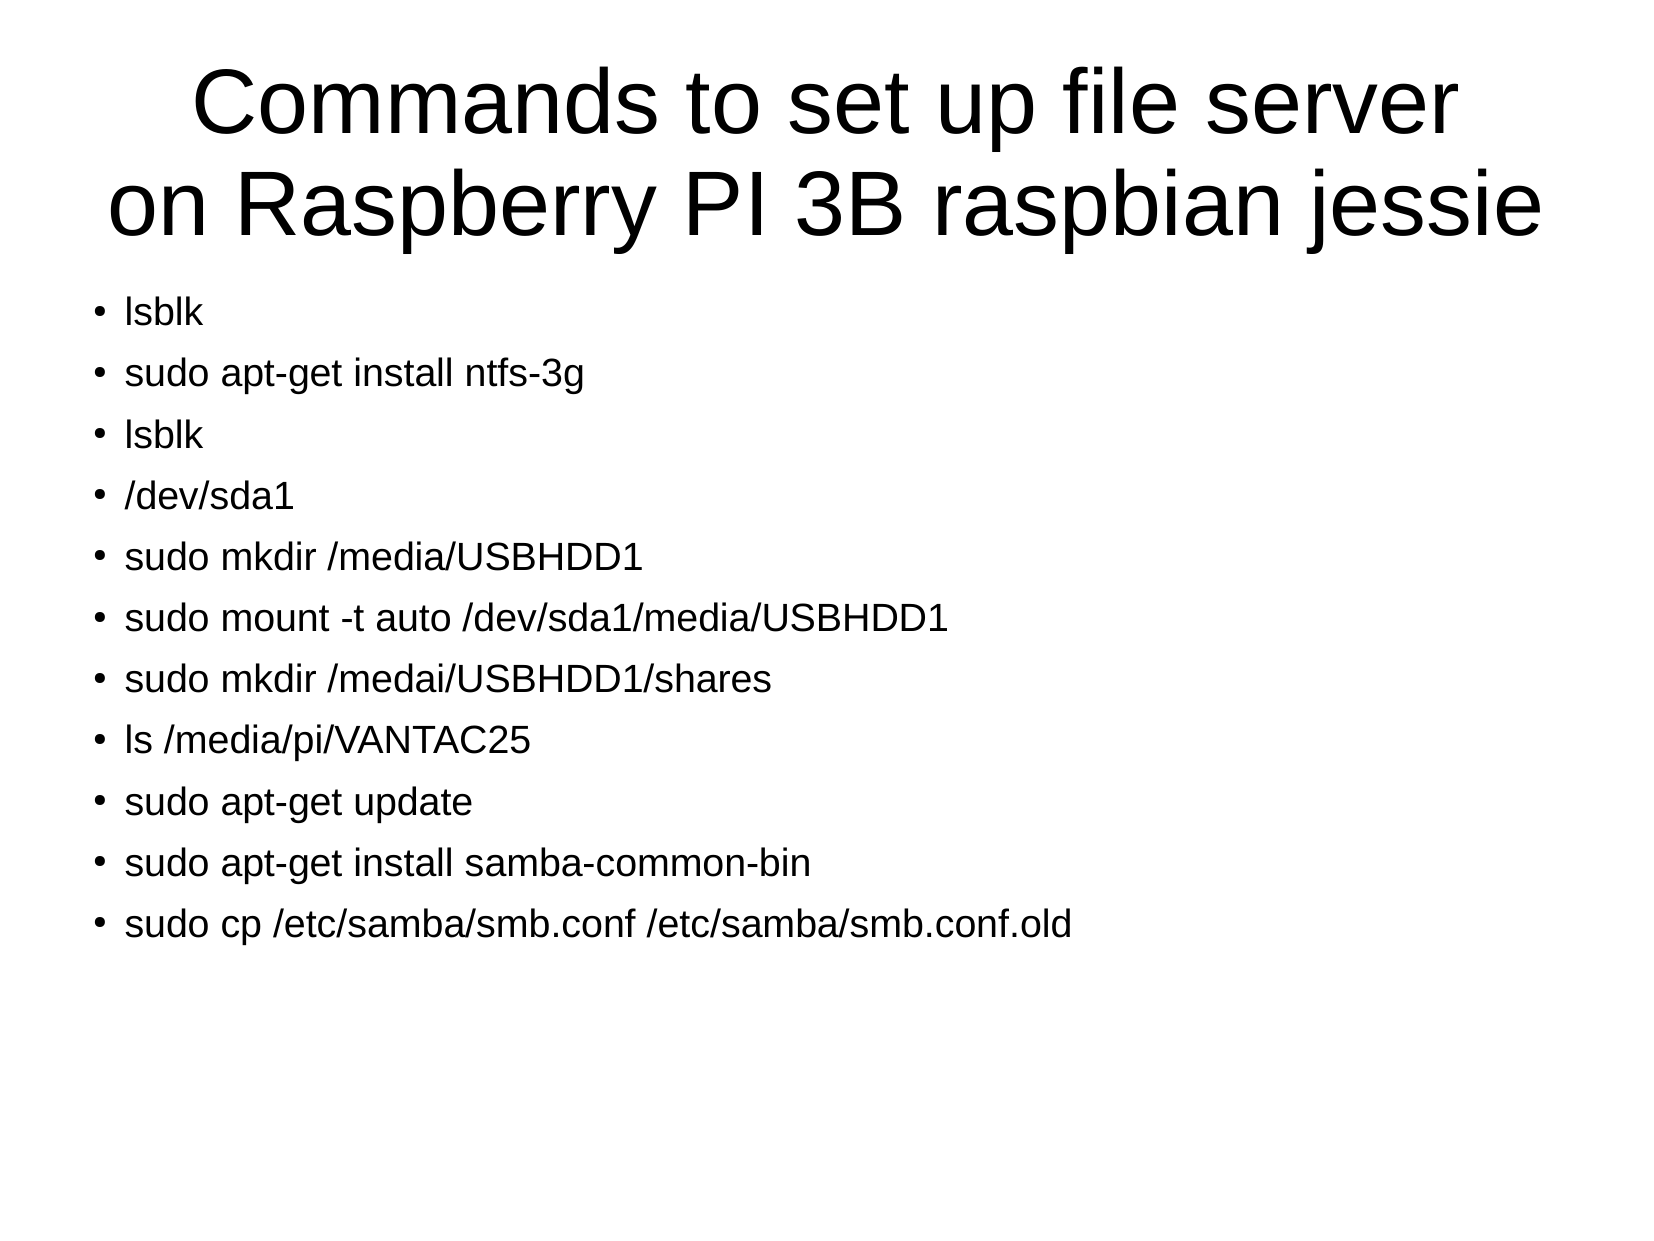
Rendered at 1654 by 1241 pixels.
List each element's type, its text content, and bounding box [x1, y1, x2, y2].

title Commands to set up file server on Raspberry PI 3B raspbian jessie [82, 49, 1571, 257]
list lsblk sudo apt-get install ntfs-3g lsblk /dev/sda1 sudo mkdir /media/USBHDD1 sudo mount -t auto /dev/sda1/media/USBHDD1 sudo mkdir /medai/USBHDD1/shares ls /media/pi/VANTAC25 sudo apt-get update sudo apt-get install samba-common-bin sudo cp /etc/samba/smb.conf /etc/samba/smb.conf.old [82, 290, 1571, 1010]
